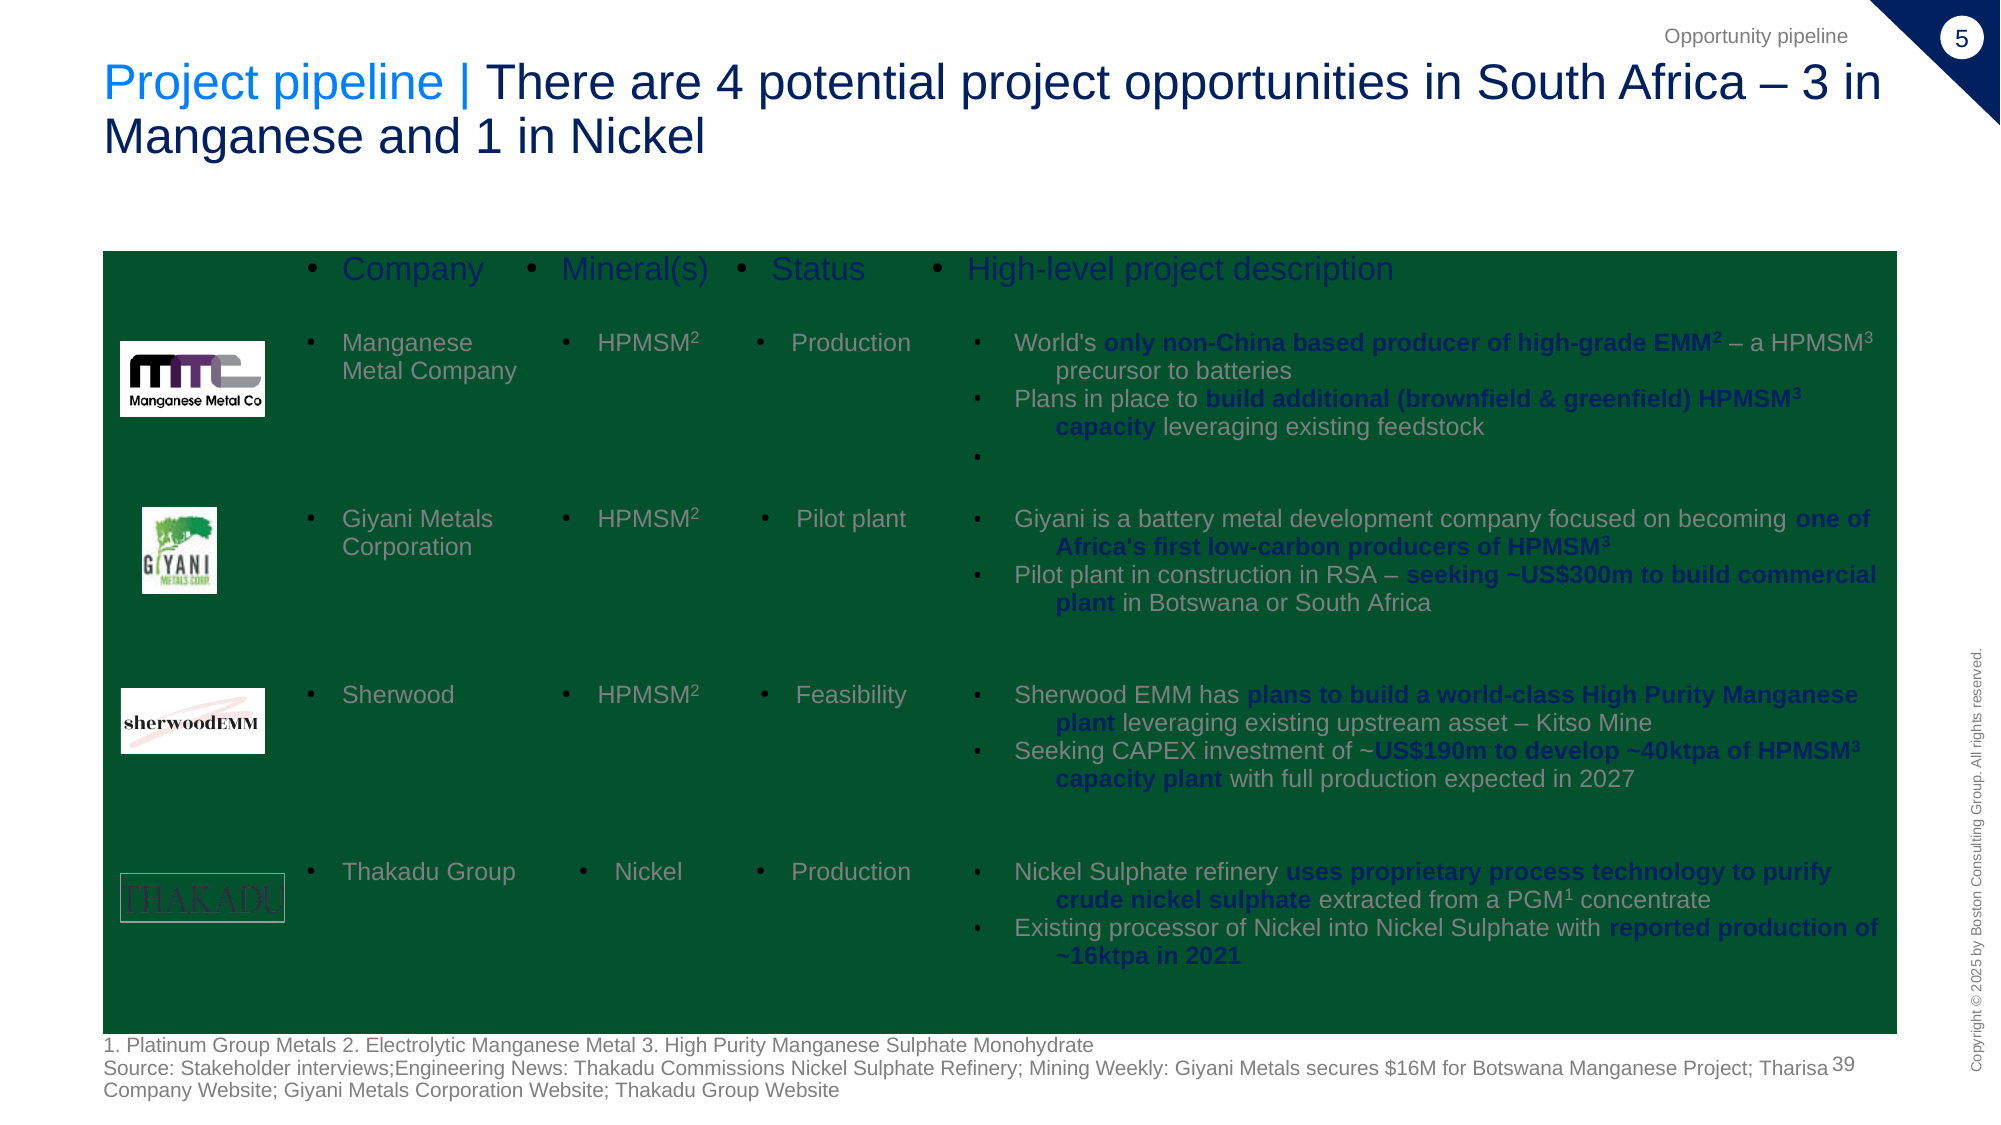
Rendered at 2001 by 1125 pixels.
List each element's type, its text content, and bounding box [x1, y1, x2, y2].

text_box [1869, 0, 2000, 126]
table_cell [103, 858, 307, 1034]
table_cell World's only non-China based producer of high-grade EMM2 – a HPMSM3 precursor to batteries Plans in place to build additional (brownfield & greenfield) HPMSM3 capacity leveraging existing feedstock [932, 328, 1897, 505]
table_cell Giyani Metals Corporation [307, 505, 526, 681]
title Project pipeline | There are 4 potential project opportunities in South Africa – 3 in Manganese and 1 in Nickel [103, 55, 1897, 165]
table_cell Feasibility [736, 681, 932, 858]
text_box Opportunity pipeline [1664, 14, 1881, 56]
picture [142, 507, 217, 594]
table_cell Giyani is a battery metal development company focused on becoming one of Africa's first low-carbon producers of HPMSM3 Pilot plant in construction in RSA – seeking ~US$300m to build commercial plant in Botswana or South Africa [932, 505, 1897, 681]
table_cell Sherwood EMM has plans to build a world-class High Purity Manganese plant leveraging existing upstream asset – Kitso Mine Seeking CAPEX investment of ~US$190m to develop ~40ktpa of HPMSM3 capacity plant with full production expected in 2027 [932, 681, 1897, 858]
table_cell Nickel Sulphate refinery uses proprietary process technology to purify crude nickel sulphate extracted from a PGM1 concentrate Existing processor of Nickel into Nickel Sulphate with reported production of ~16ktpa in 2021 [932, 858, 1897, 1034]
table_header Company [307, 251, 526, 328]
table_cell Pilot plant [736, 505, 932, 681]
table_cell Manganese Metal Company [307, 328, 526, 505]
picture [120, 341, 265, 417]
table_cell Nickel [526, 858, 736, 1034]
table_cell [103, 681, 307, 858]
table_header Mineral(s) [526, 251, 736, 328]
table_header [103, 251, 307, 328]
picture [120, 873, 285, 922]
text_box 1. Platinum Group Metals 2. Electrolytic Manganese Metal 3. High Purity Manganese Sulphate Monohydrate Source: Stakeholder interviews; Engineering News: Thakadu Commissions Nickel Sulphate Refinery; Mining Weekly: Giyani Metals secures $16M for Botswana Manganese Project; Tharisa Company Website; Giyani Metals Corporation Website; Thakadu Group Website [103, 1035, 1897, 1102]
table_cell Production [736, 328, 932, 505]
table_header High-level project description [932, 251, 1897, 328]
table_cell HPMSM2 [526, 505, 736, 681]
text_box 5 [1940, 15, 1984, 60]
table_cell [103, 505, 307, 681]
table_cell Production [736, 858, 932, 1034]
picture [120, 688, 265, 754]
table_cell HPMSM2 [526, 681, 736, 858]
table_header Status [736, 251, 932, 328]
table_cell [103, 328, 307, 505]
table_cell HPMSM2 [526, 328, 736, 505]
table_cell Sherwood [307, 681, 526, 858]
table_cell Thakadu Group [307, 858, 526, 1034]
